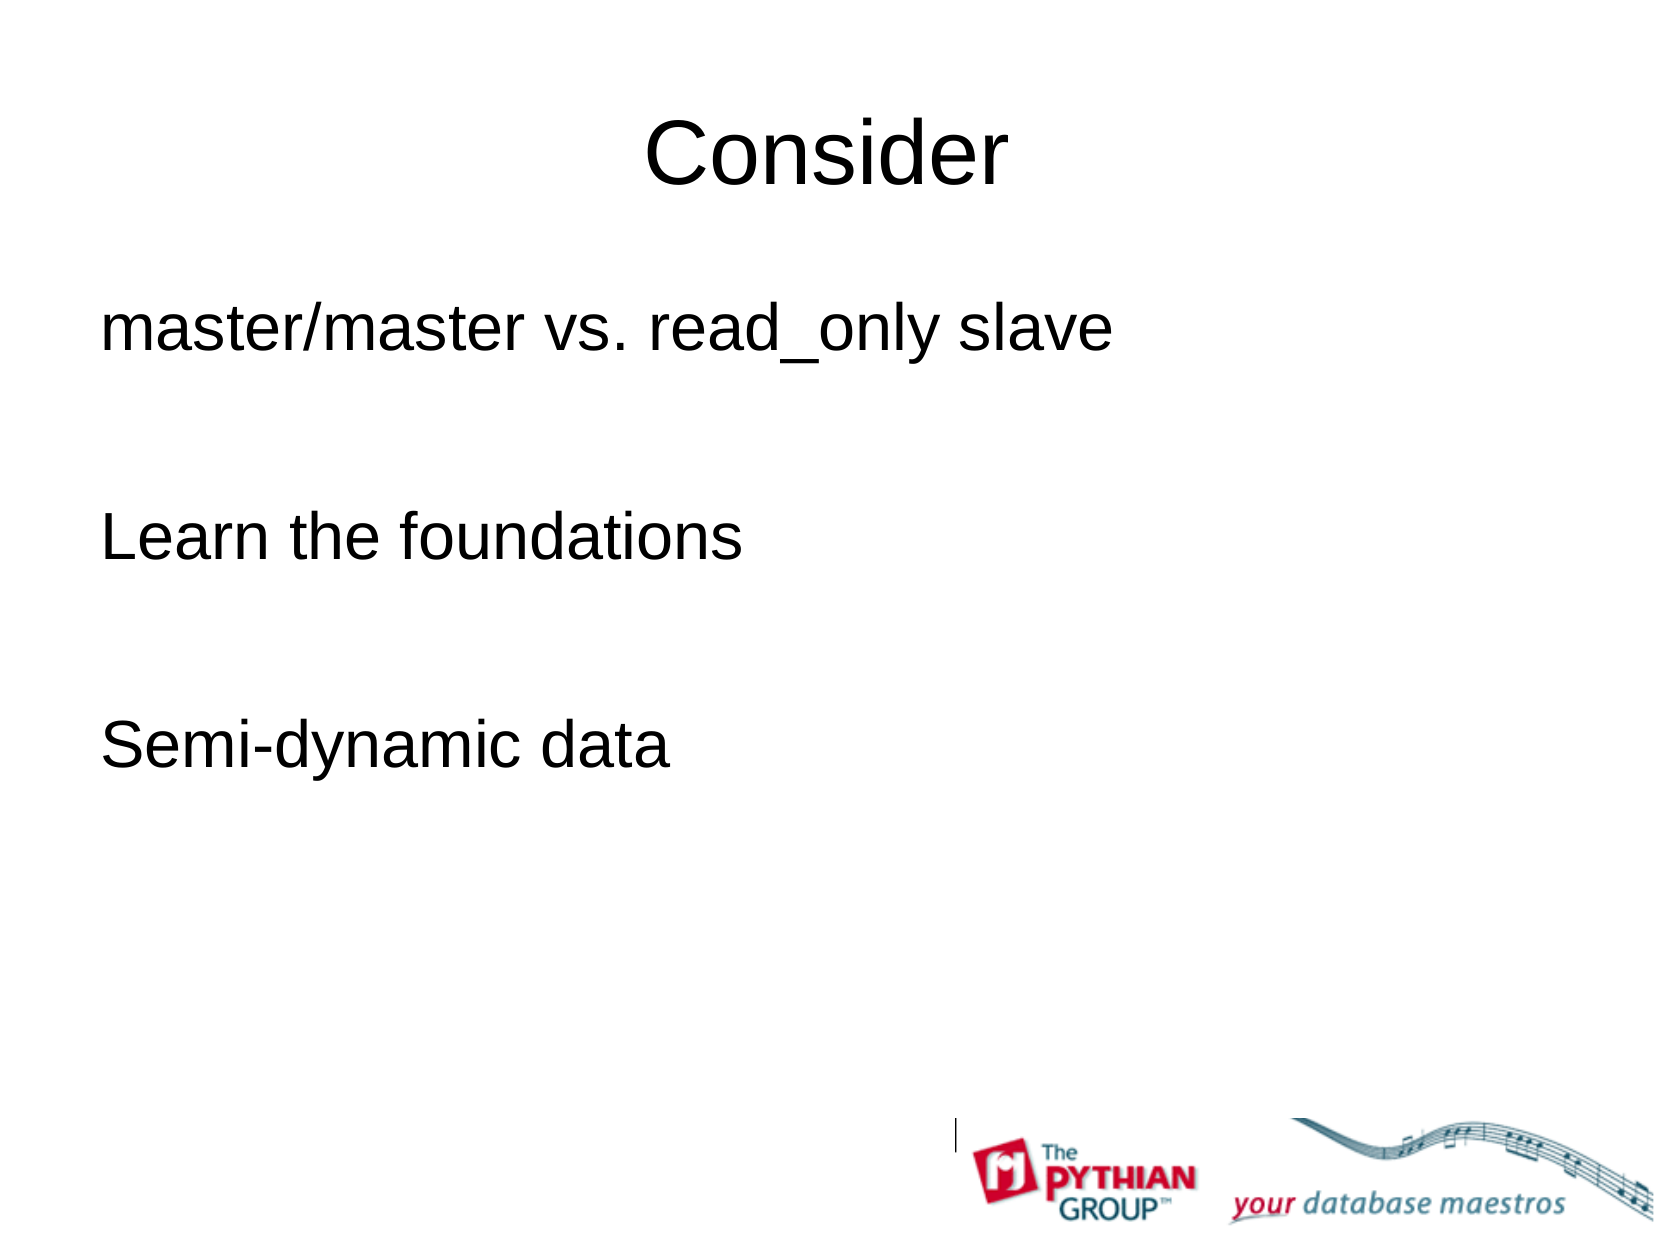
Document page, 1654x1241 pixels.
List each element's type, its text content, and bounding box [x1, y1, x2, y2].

title Consider [82, 56, 1571, 250]
picture [955, 1118, 1654, 1241]
list master/master vs. read_only slave Learn the foundations Semi-dynamic data [82, 290, 1571, 1094]
